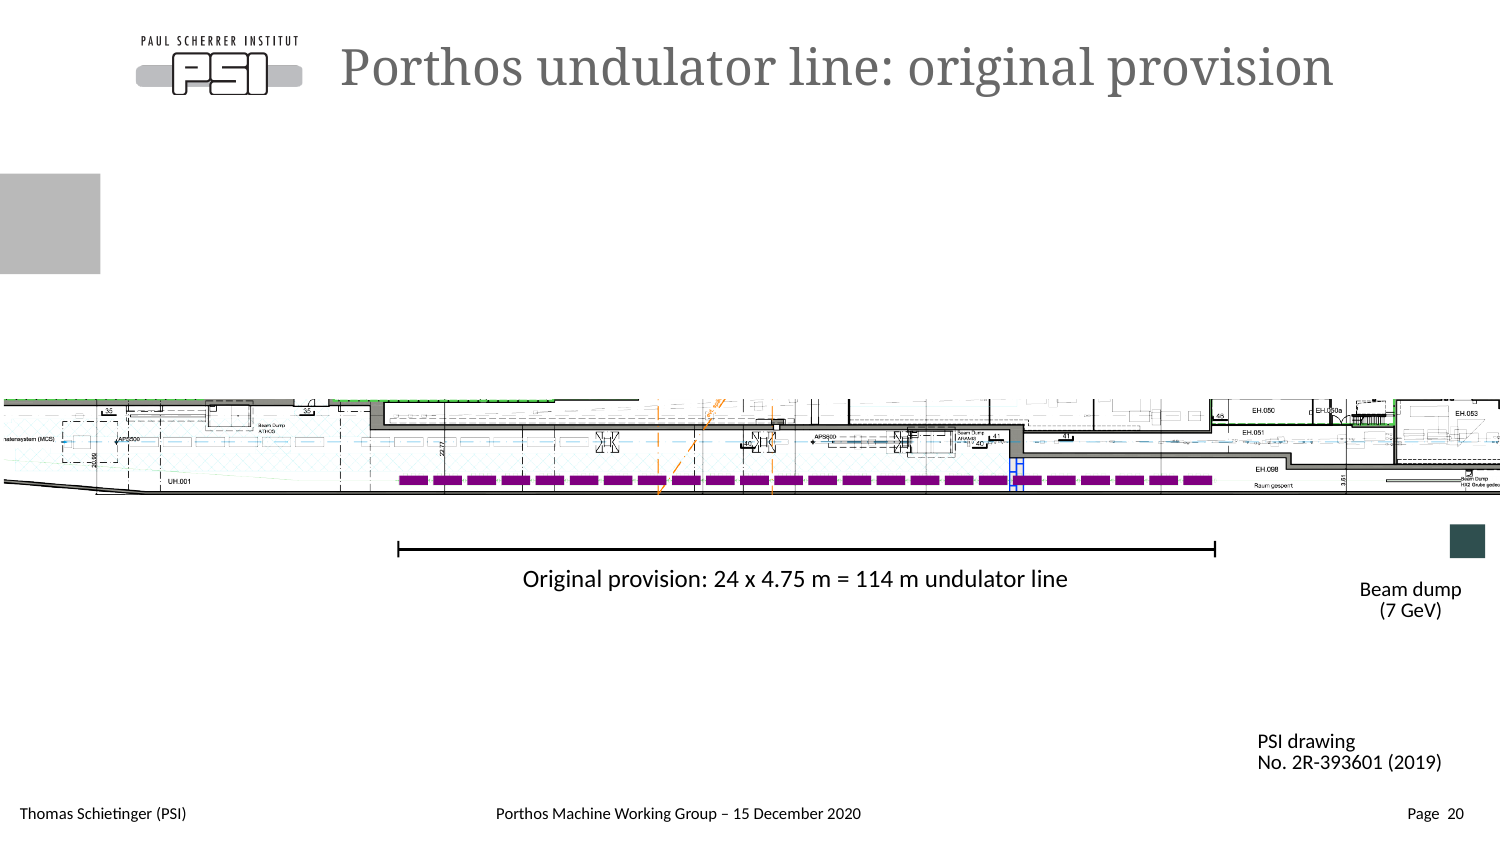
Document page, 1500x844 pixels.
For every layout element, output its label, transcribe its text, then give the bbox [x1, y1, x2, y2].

text_box [978, 475, 1008, 485]
text_box PSI drawing No. 2R-393601 (2019) [1242, 725, 1458, 785]
text_box [706, 475, 735, 485]
text_box [603, 475, 633, 485]
text_box [1012, 475, 1042, 485]
text_box Original provision: 24 x 4.75 m = 114 m undulator line [508, 561, 1121, 604]
title Porthos undulator line: original provision [340, 35, 1442, 98]
text_box [774, 475, 803, 485]
text_box [467, 475, 497, 485]
text_box [637, 475, 667, 485]
text_box [876, 475, 906, 485]
text_box [1183, 475, 1213, 485]
text_box [433, 475, 462, 485]
text_box [672, 475, 701, 485]
text_box [944, 475, 974, 485]
text_box [740, 475, 769, 485]
text_box Beam dump (7 GeV) [1334, 573, 1488, 631]
text_box [569, 475, 599, 485]
text_box [1115, 475, 1144, 485]
text_box [501, 475, 531, 485]
text_box [1081, 475, 1110, 485]
text_box [399, 475, 428, 485]
text_box [1449, 524, 1486, 559]
text_box [808, 475, 837, 485]
text_box [910, 475, 940, 485]
picture [3, 399, 1500, 495]
text_box [1149, 475, 1178, 485]
text_box [535, 475, 565, 485]
text_box [1047, 475, 1076, 485]
text_box [842, 475, 872, 485]
